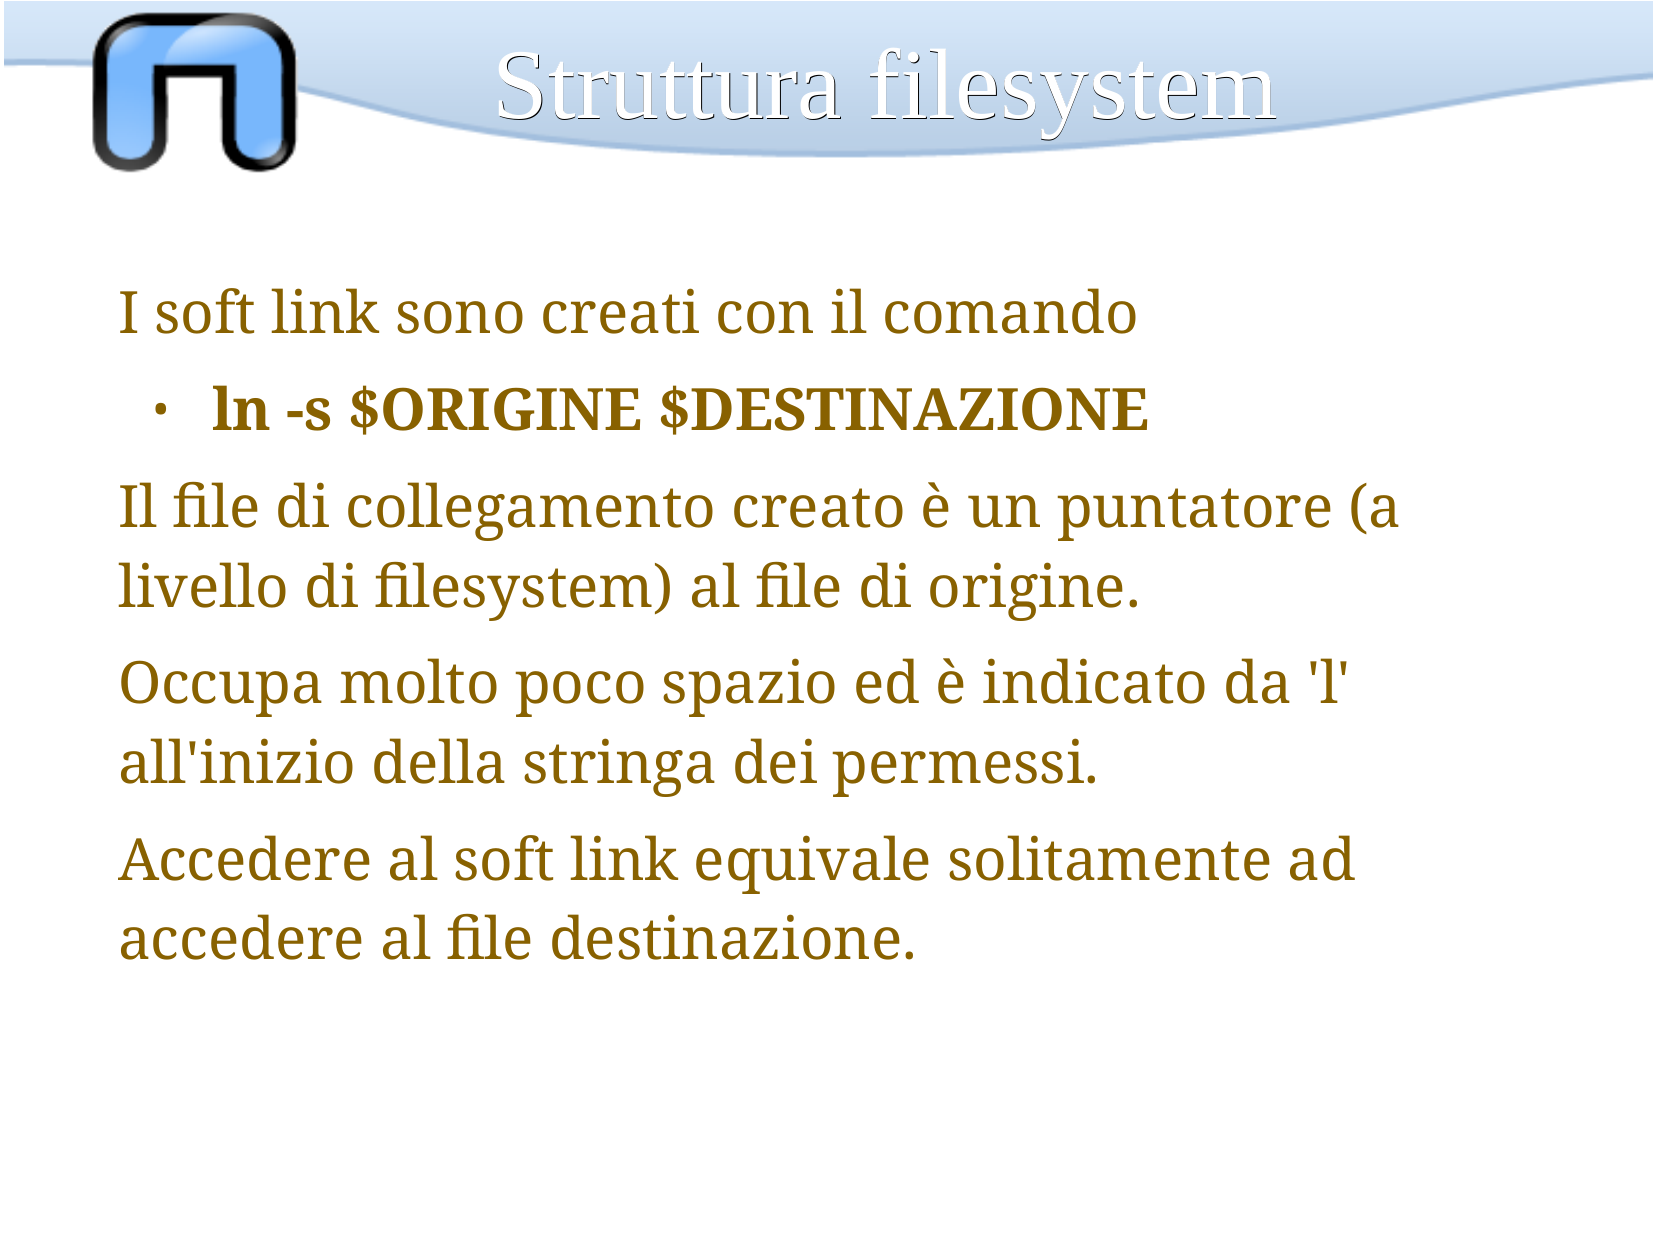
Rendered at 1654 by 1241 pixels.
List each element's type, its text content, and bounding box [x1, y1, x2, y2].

text_box Struttura filesystem [472, 29, 1300, 266]
picture [0, 0, 1654, 1241]
list I soft link sono creati con il comando ln -s $ORIGINE $DESTINAZIONE Il file di collegamento creato è un puntatore (a livello di filesystem) al file di origine. Occupa molto poco spazio ed è indicato da 'l' all'inizio della stringa dei permessi. Accedere al soft link equivale solitamente ad accedere al file destinazione. [118, 271, 1562, 1108]
